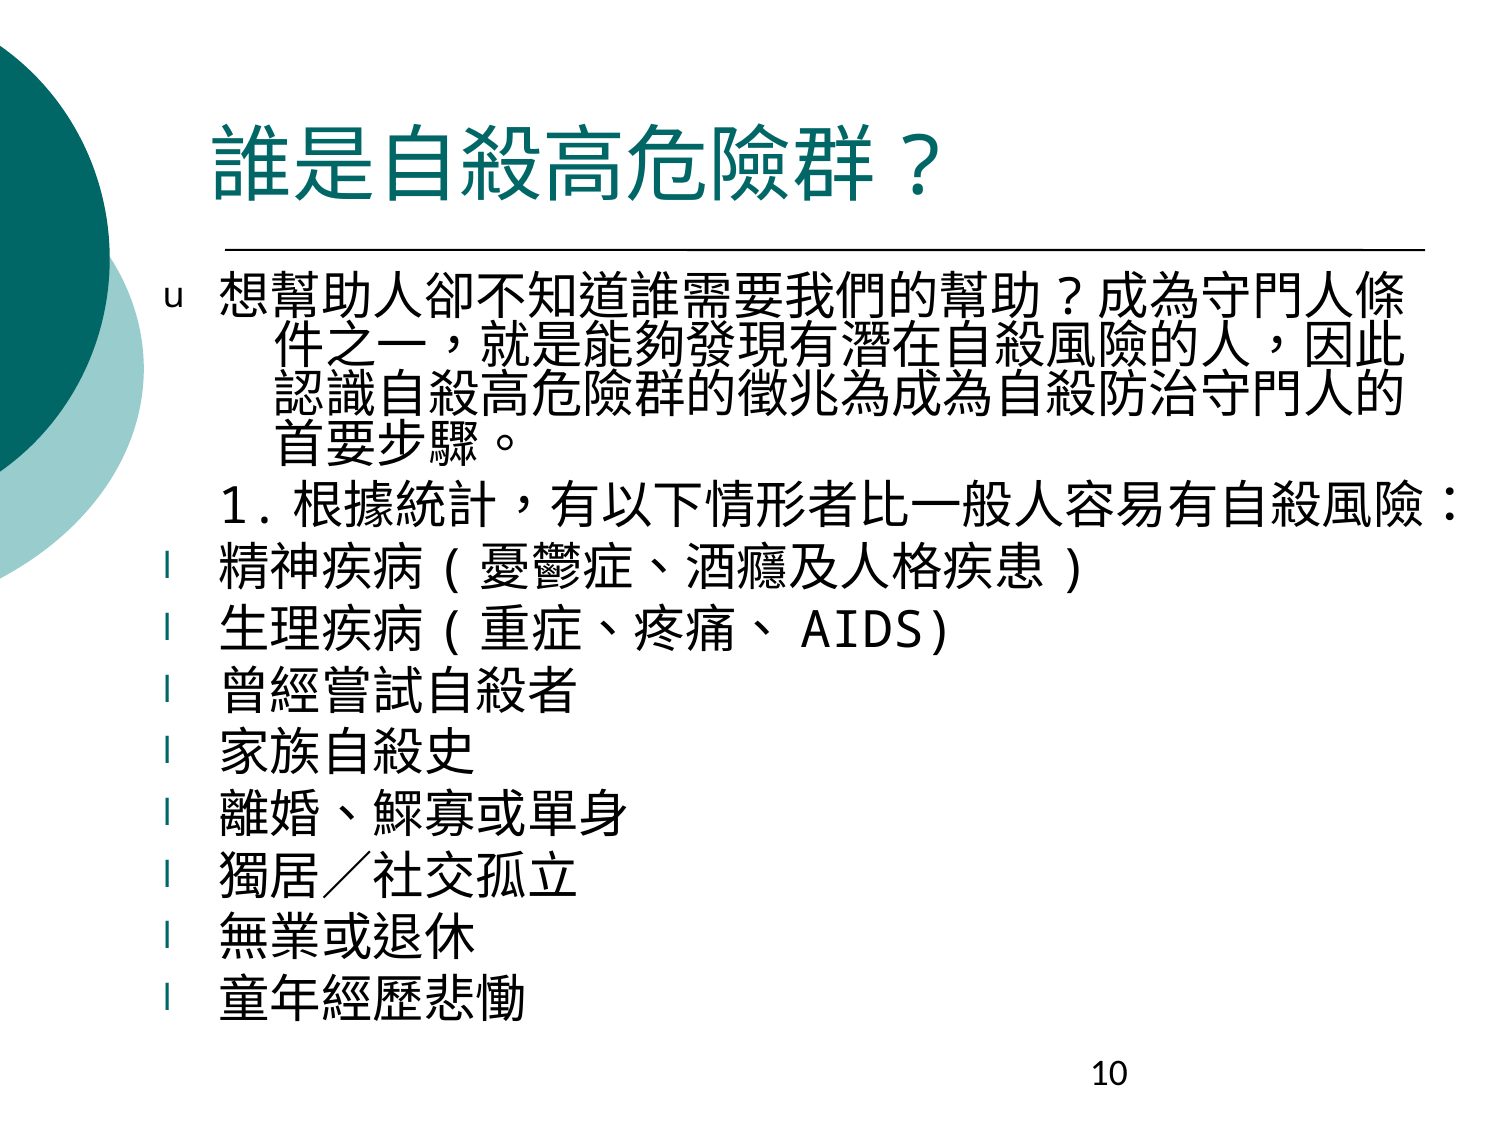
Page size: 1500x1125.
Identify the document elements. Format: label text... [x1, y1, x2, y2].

list 想幫助人卻不知道誰需要我們的幫助?成為守門人條件之一，就是能夠發現有潛在自殺風險的人，因此認識自殺高危險群的徵兆為成為自殺防治守門人的首要步驟。 1.根據統計，有以下情形者比一般人容易有自殺風險： 精神疾病(憂鬱症、酒癮及人格疾患) 生理疾病(重症、疼痛、AIDS) 曾經嘗試自殺者 家族自殺史 離婚、鰥寡或單身 獨居／社交孤立 無業或退休 童年經歷悲慟 [147, 267, 1447, 1083]
title 誰是自殺高危險群? [194, 31, 1395, 219]
text_box 10 [1074, 1025, 1426, 1101]
